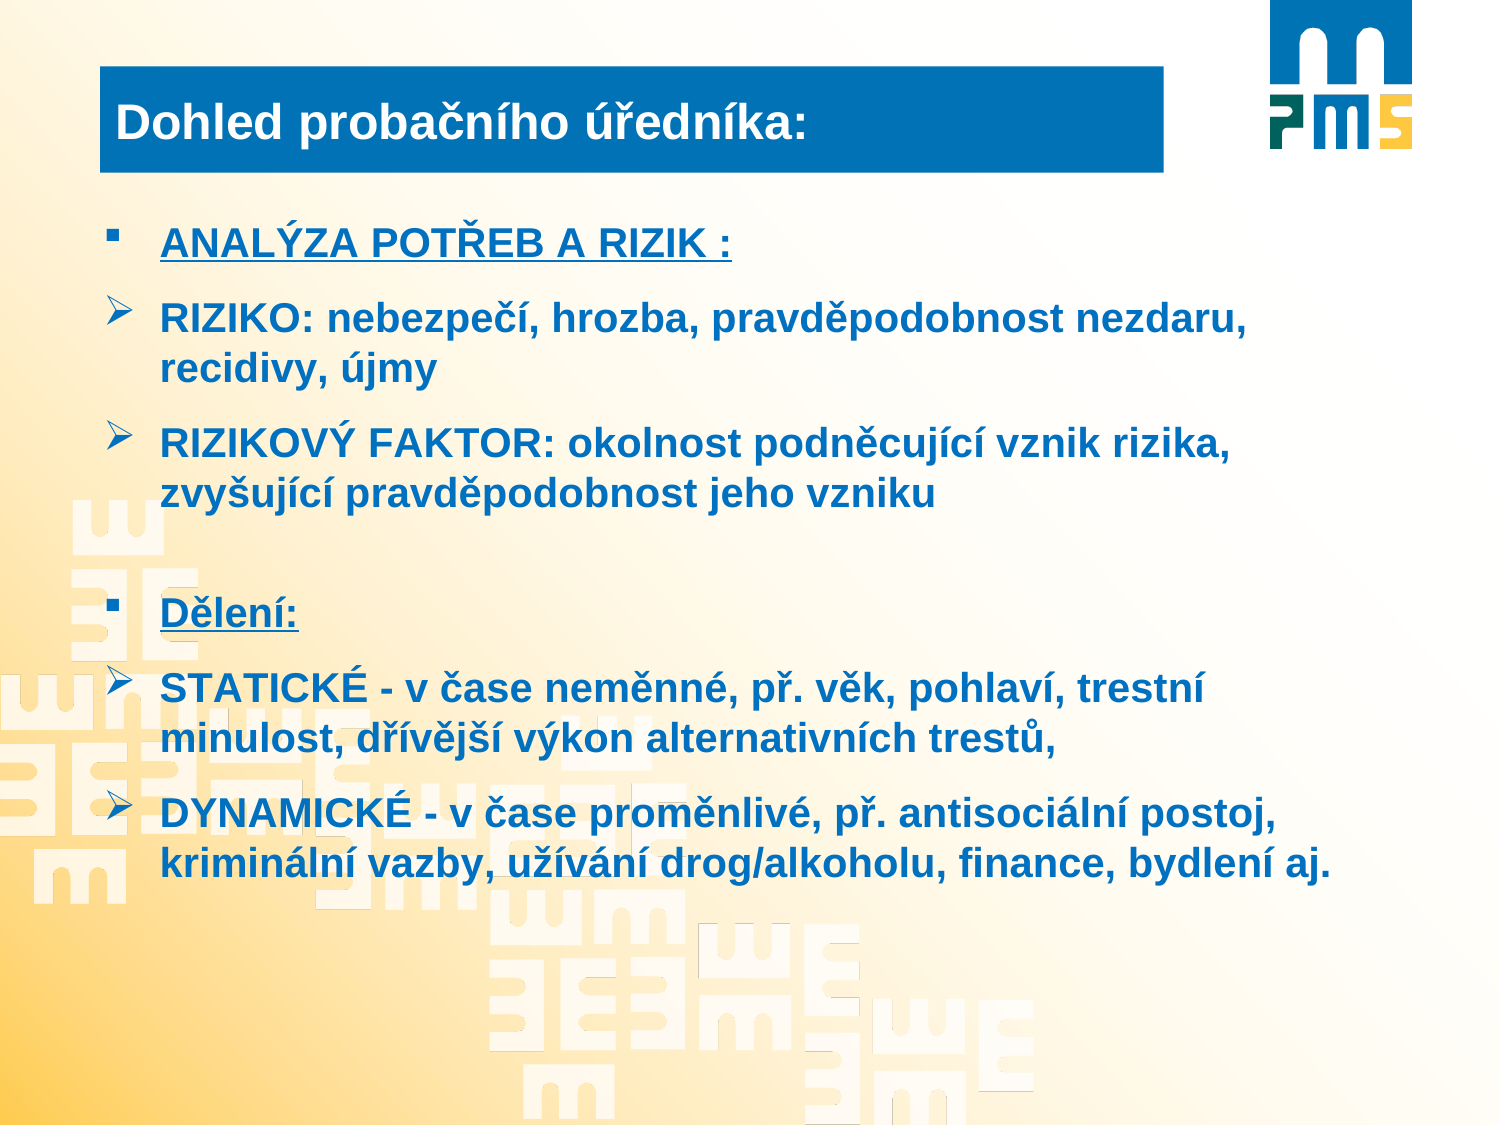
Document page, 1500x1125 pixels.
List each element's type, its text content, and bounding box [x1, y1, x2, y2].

picture [0, 0, 1500, 1125]
title Dohled probačního úředníka: [100, 66, 1164, 173]
text_box ANALÝZA POTŘEB A RIZIK : RIZIKO: nebezpečí, hrozba, pravděpodobnost nezdaru, recidivy, újmy RIZIKOVÝ FAKTOR: okolnost podněcující vznik rizika, zvyšující pravděpodobnost jeho vzniku Dělení: STATICKÉ - v čase neměnné, př. věk, pohlaví, trestní minulost, dřívější výkon alternativních trestů, DYNAMICKÉ - v čase proměnlivé, př. antisociální postoj, kriminální vazby, užívání drog/alkoholu, finance, bydlení aj. [88, 207, 1365, 1059]
